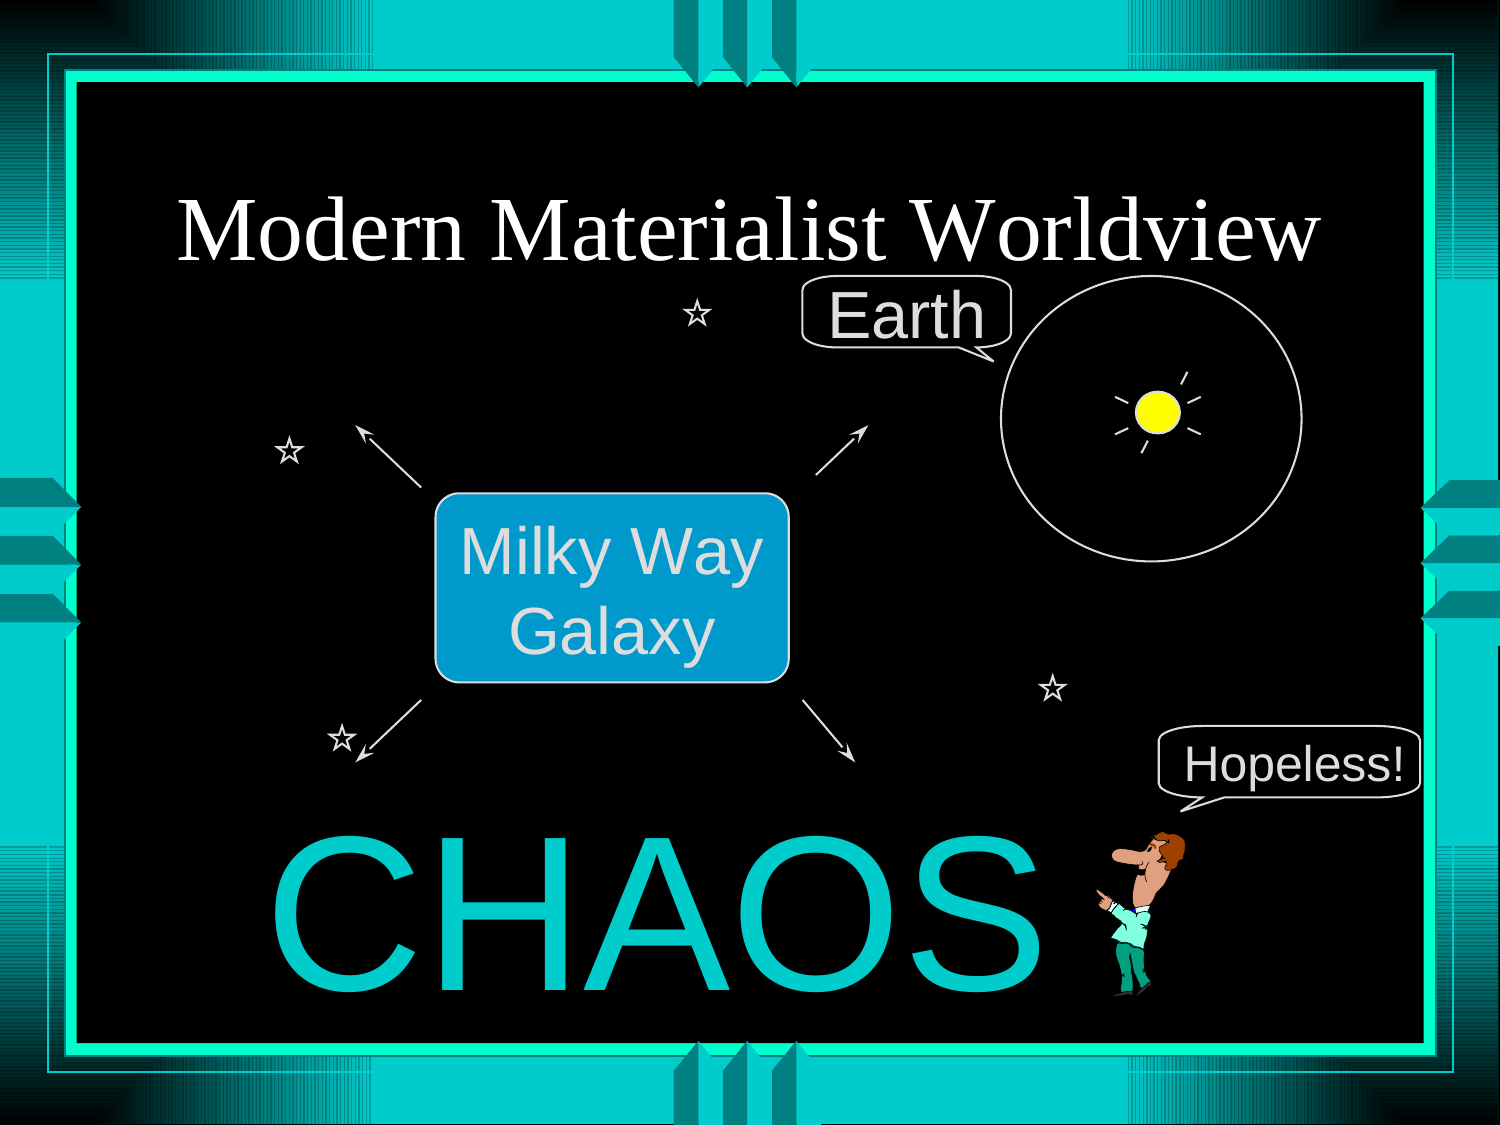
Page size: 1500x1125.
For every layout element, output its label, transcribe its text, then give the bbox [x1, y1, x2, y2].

text_box Milky Way Galaxy [435, 493, 789, 683]
text_box Earth [802, 275, 1012, 362]
title Modern Materialist Worldview [1097, 278, 1206, 288]
text_box CHAOS [249, 762, 1264, 1043]
text_box Hopeless! [1158, 725, 1421, 812]
chart [1095, 831, 1187, 997]
text_box [1135, 391, 1180, 434]
title Modern Materialist Worldview [112, 99, 1388, 288]
